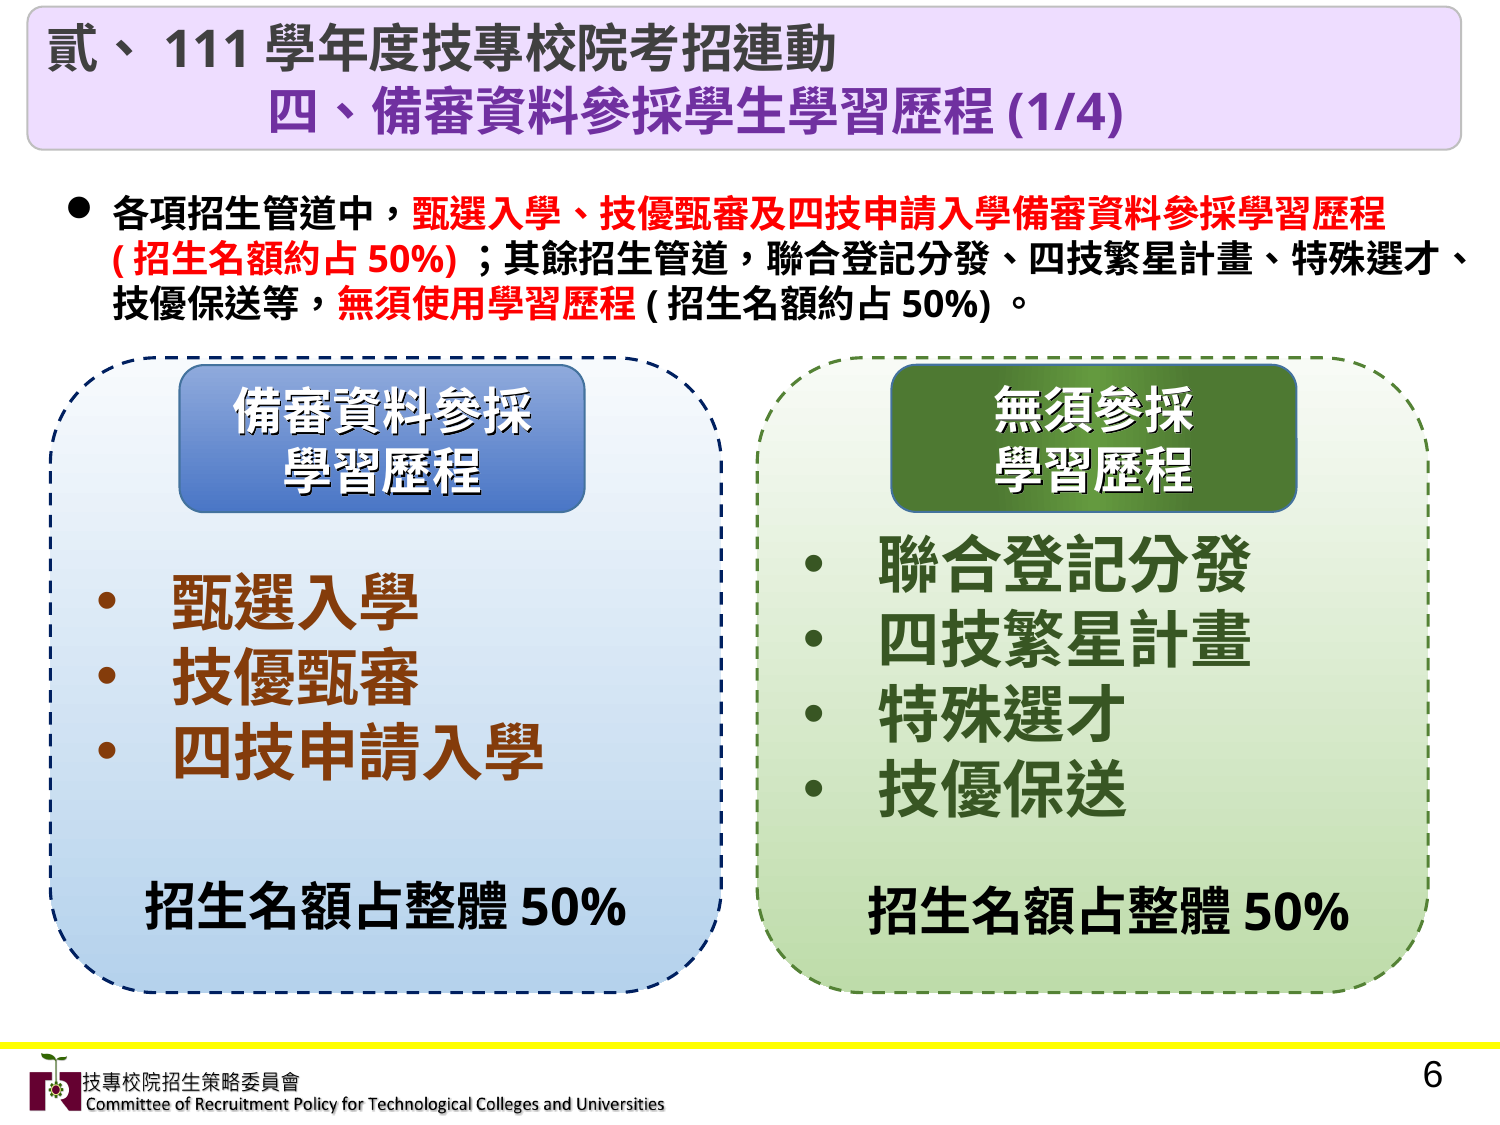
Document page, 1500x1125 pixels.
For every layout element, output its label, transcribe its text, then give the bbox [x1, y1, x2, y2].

picture [29, 1052, 668, 1118]
text_box [891, 364, 1297, 512]
text_box 甄選入學 技優甄審 四技申請入學 [50, 357, 722, 993]
text_box [179, 365, 585, 513]
text_box 貳、111學年度技專校院考招連動 四、備審資料參採學生學習歷程(1/4) [27, 6, 1462, 150]
text_box 無須參採 學習歷程 [903, 370, 1284, 506]
text_box 備審資料參採 學習歷程 [191, 372, 573, 508]
text_box 招生名額占整體50% [852, 871, 1365, 949]
text_box 招生名額占整體50% [129, 865, 642, 944]
text_box 聯合登記分發 四技繁星計畫 特殊選才 技優保送 [757, 357, 1429, 993]
text_box 各項招生管道中，甄選入學、技優甄審及四技申請入學備審資料參採學習歷程(招生名額約占50%)；其餘招生管道，聯合登記分發、四技繁星計畫、特殊選才、技優保送等，無須使用學習歷程(招生名額約占50%)。 [50, 182, 1464, 378]
